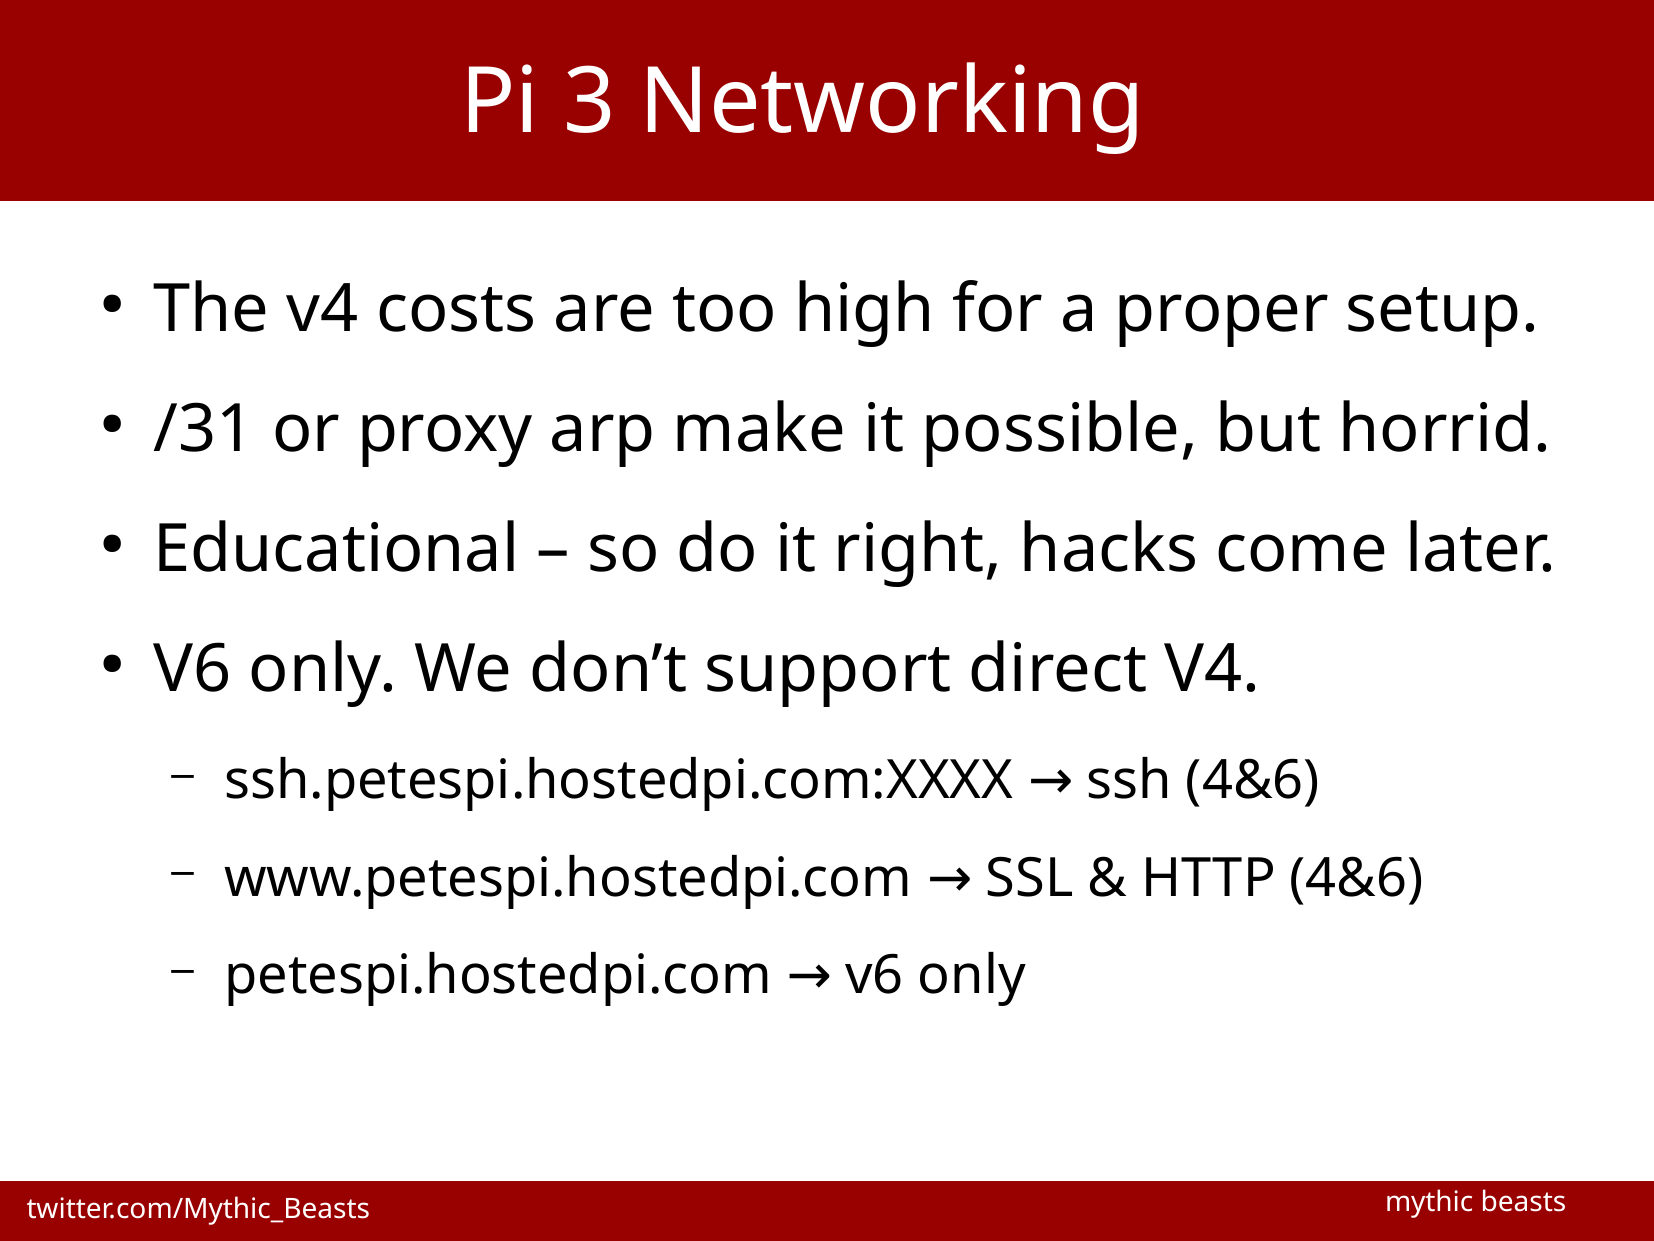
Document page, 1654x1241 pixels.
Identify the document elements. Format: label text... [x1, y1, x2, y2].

title Pi 3 Networking [59, 0, 1548, 201]
list The v4 costs are too high for a proper setup. /31 or proxy arp make it possible, but horrid. Educational – so do it right, hacks come later. V6 only. We don’t support direct V4. ssh.petespi.hostedpi.com:XXXX → ssh (4&6) www.petespi.hostedpi.com → SSL & HTTP (4&6) petespi.hostedpi.com → v6 only [82, 259, 1571, 1063]
